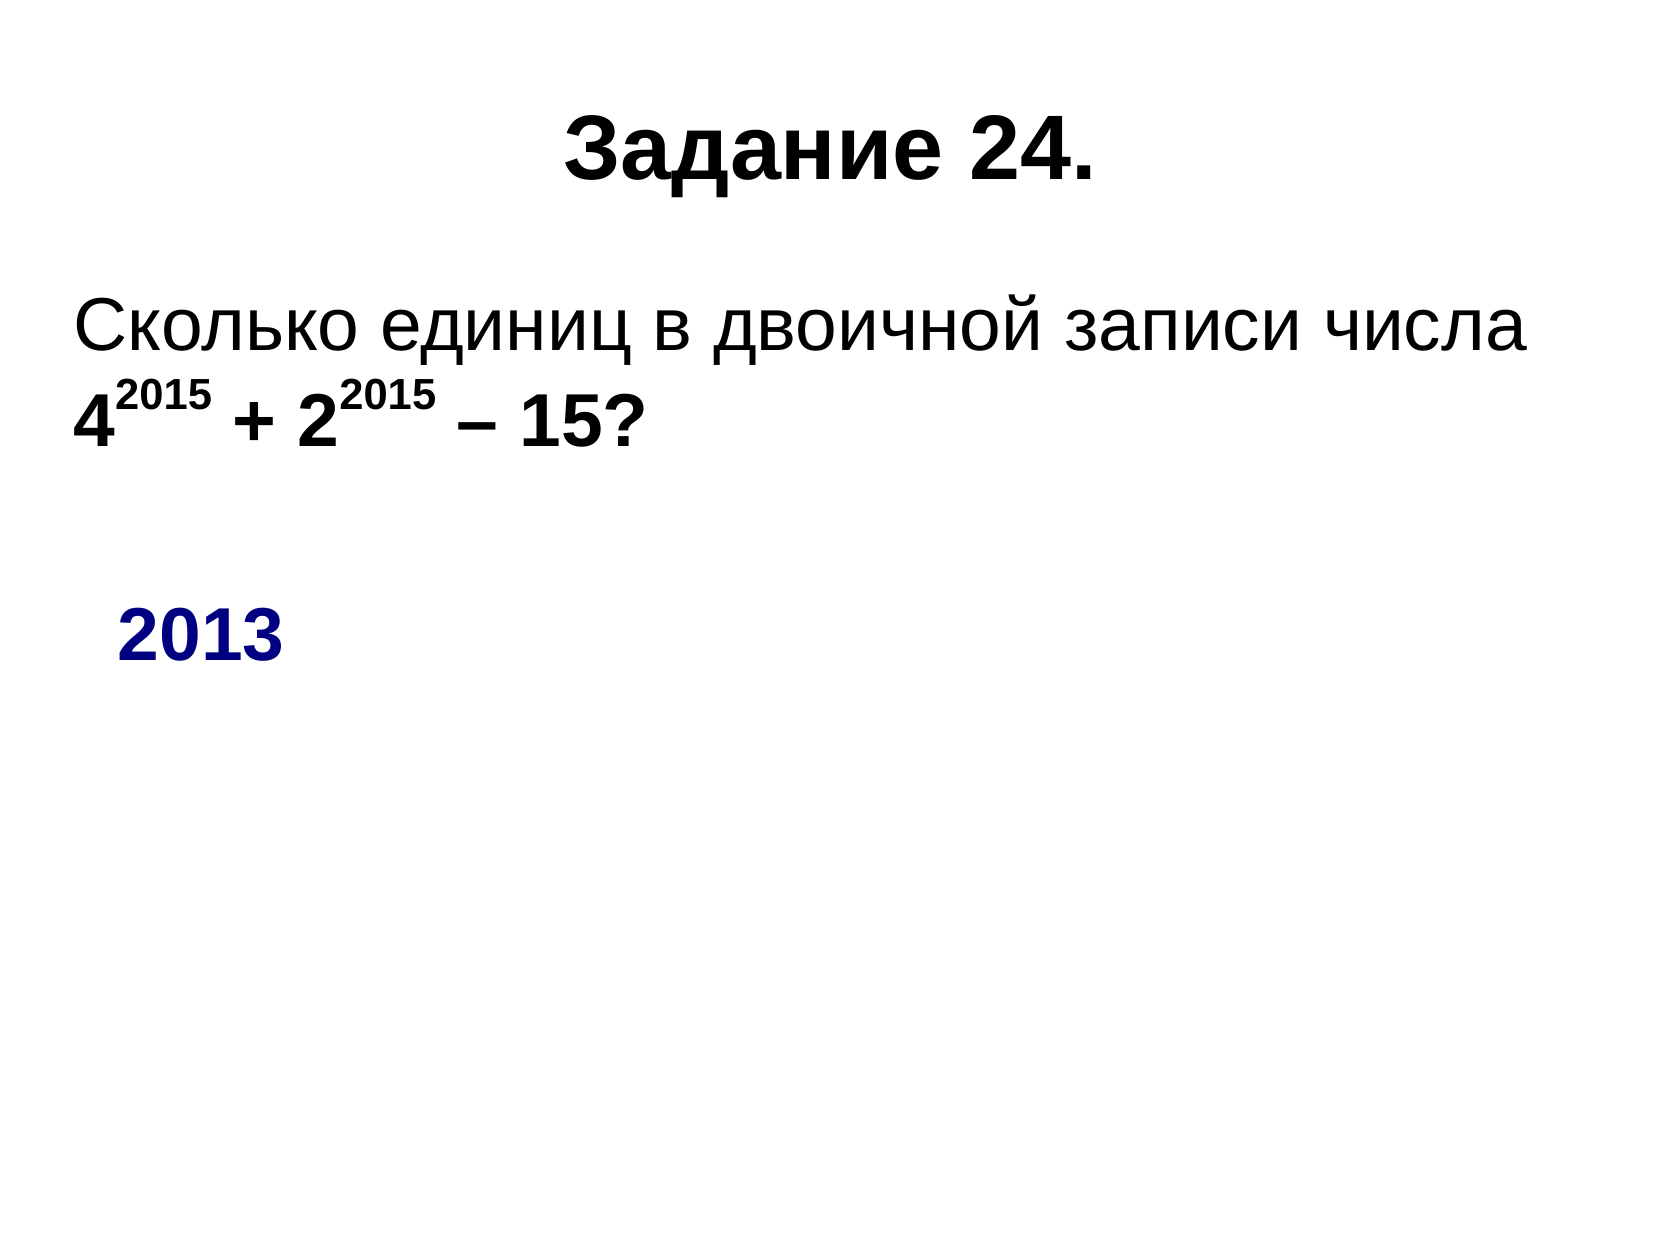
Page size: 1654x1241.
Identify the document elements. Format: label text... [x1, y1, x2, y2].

title Задание 24. [82, 68, 1571, 268]
text_box Сколько единиц в двоичной записи числа 42015 + 22015 – 15? 2013 [58, 268, 1609, 1194]
